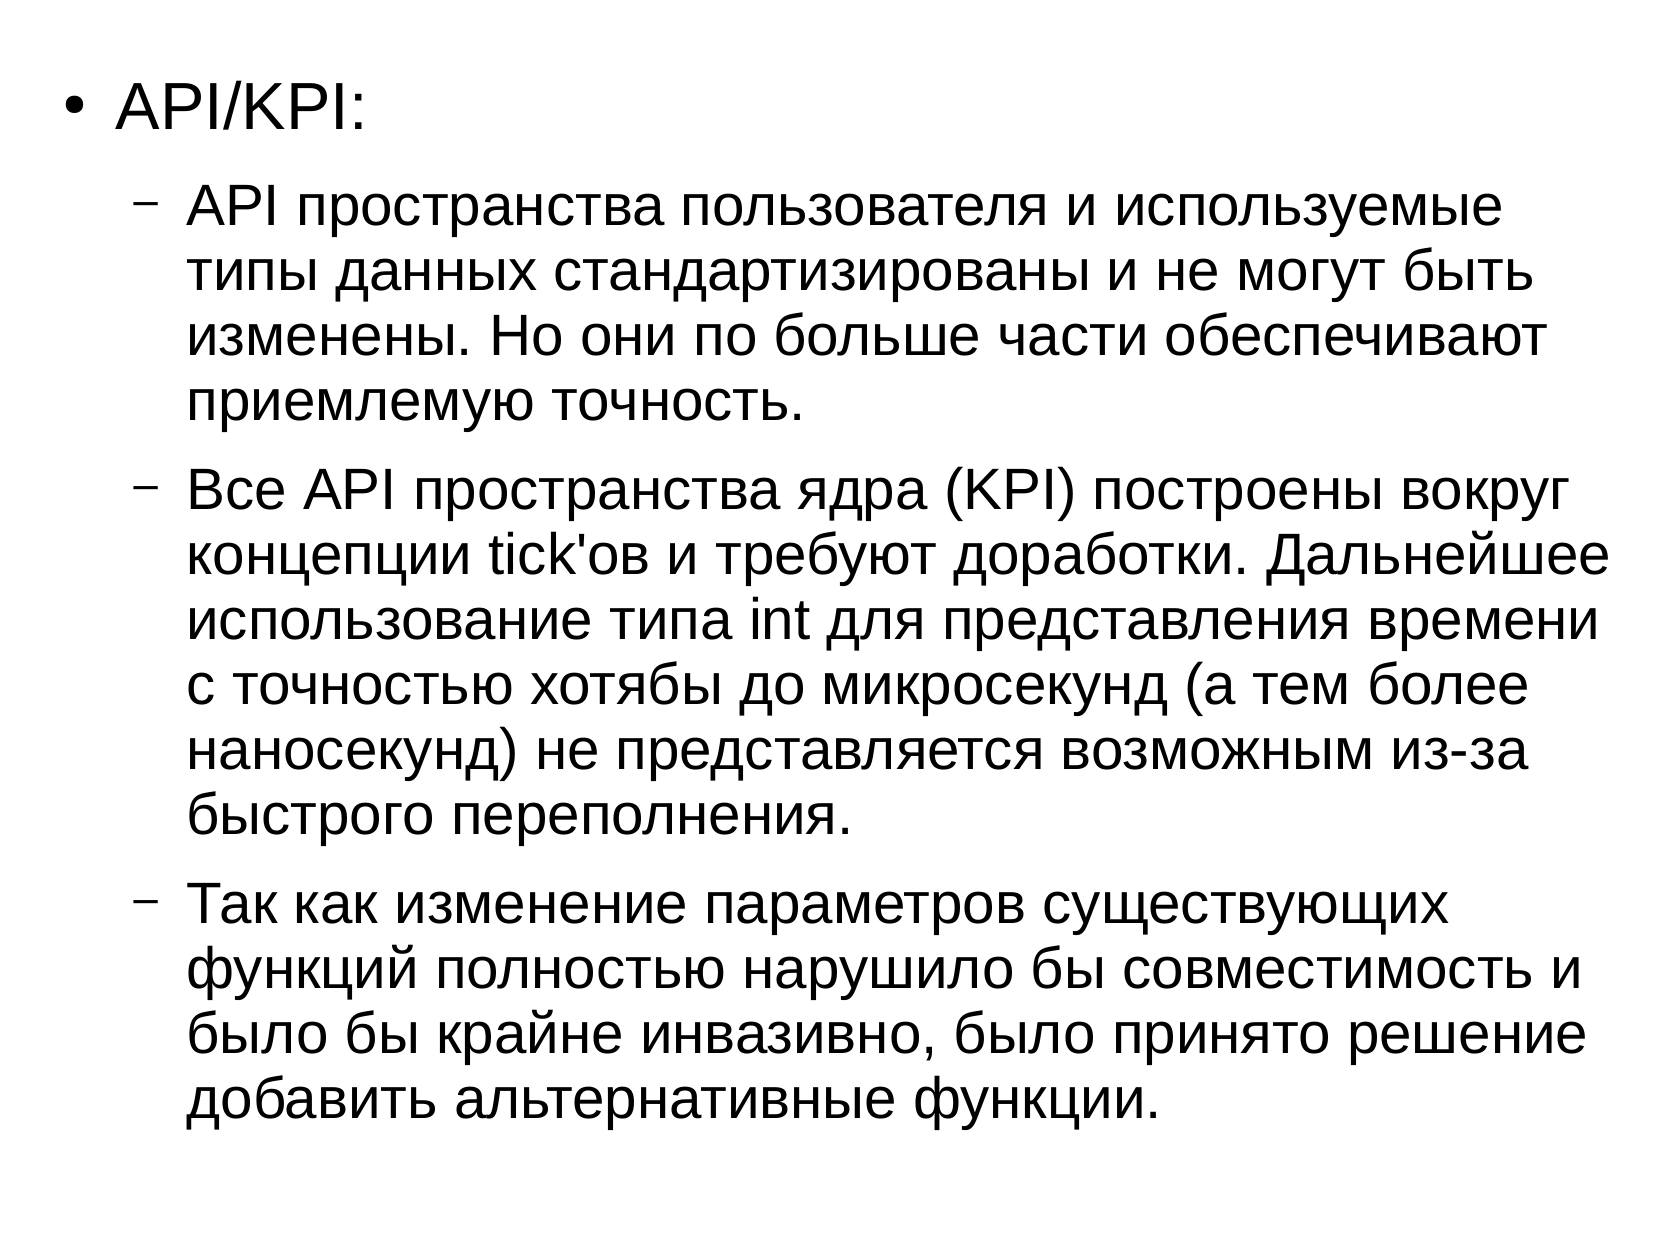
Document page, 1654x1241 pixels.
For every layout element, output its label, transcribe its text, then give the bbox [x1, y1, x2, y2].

list API/KPI: API пространства пользователя и используемые типы данных стандартизированы и не могут быть изменены. Но они по больше части обеспечивают приемлемую точность. Все API пространства ядра (KPI) построены вокруг концепции tick'ов и требуют доработки. Дальнейшее использование типа int для представления времени с точностью хотябы до микросекунд (а тем более наносекунд) не представляется возможным из-за быстрого переполнения. Так как изменение параметров существующих функций полностью нарушило бы совместимость и было бы крайне инвазивно, было принято решение добавить альтернативные функции. [45, 68, 1621, 1221]
